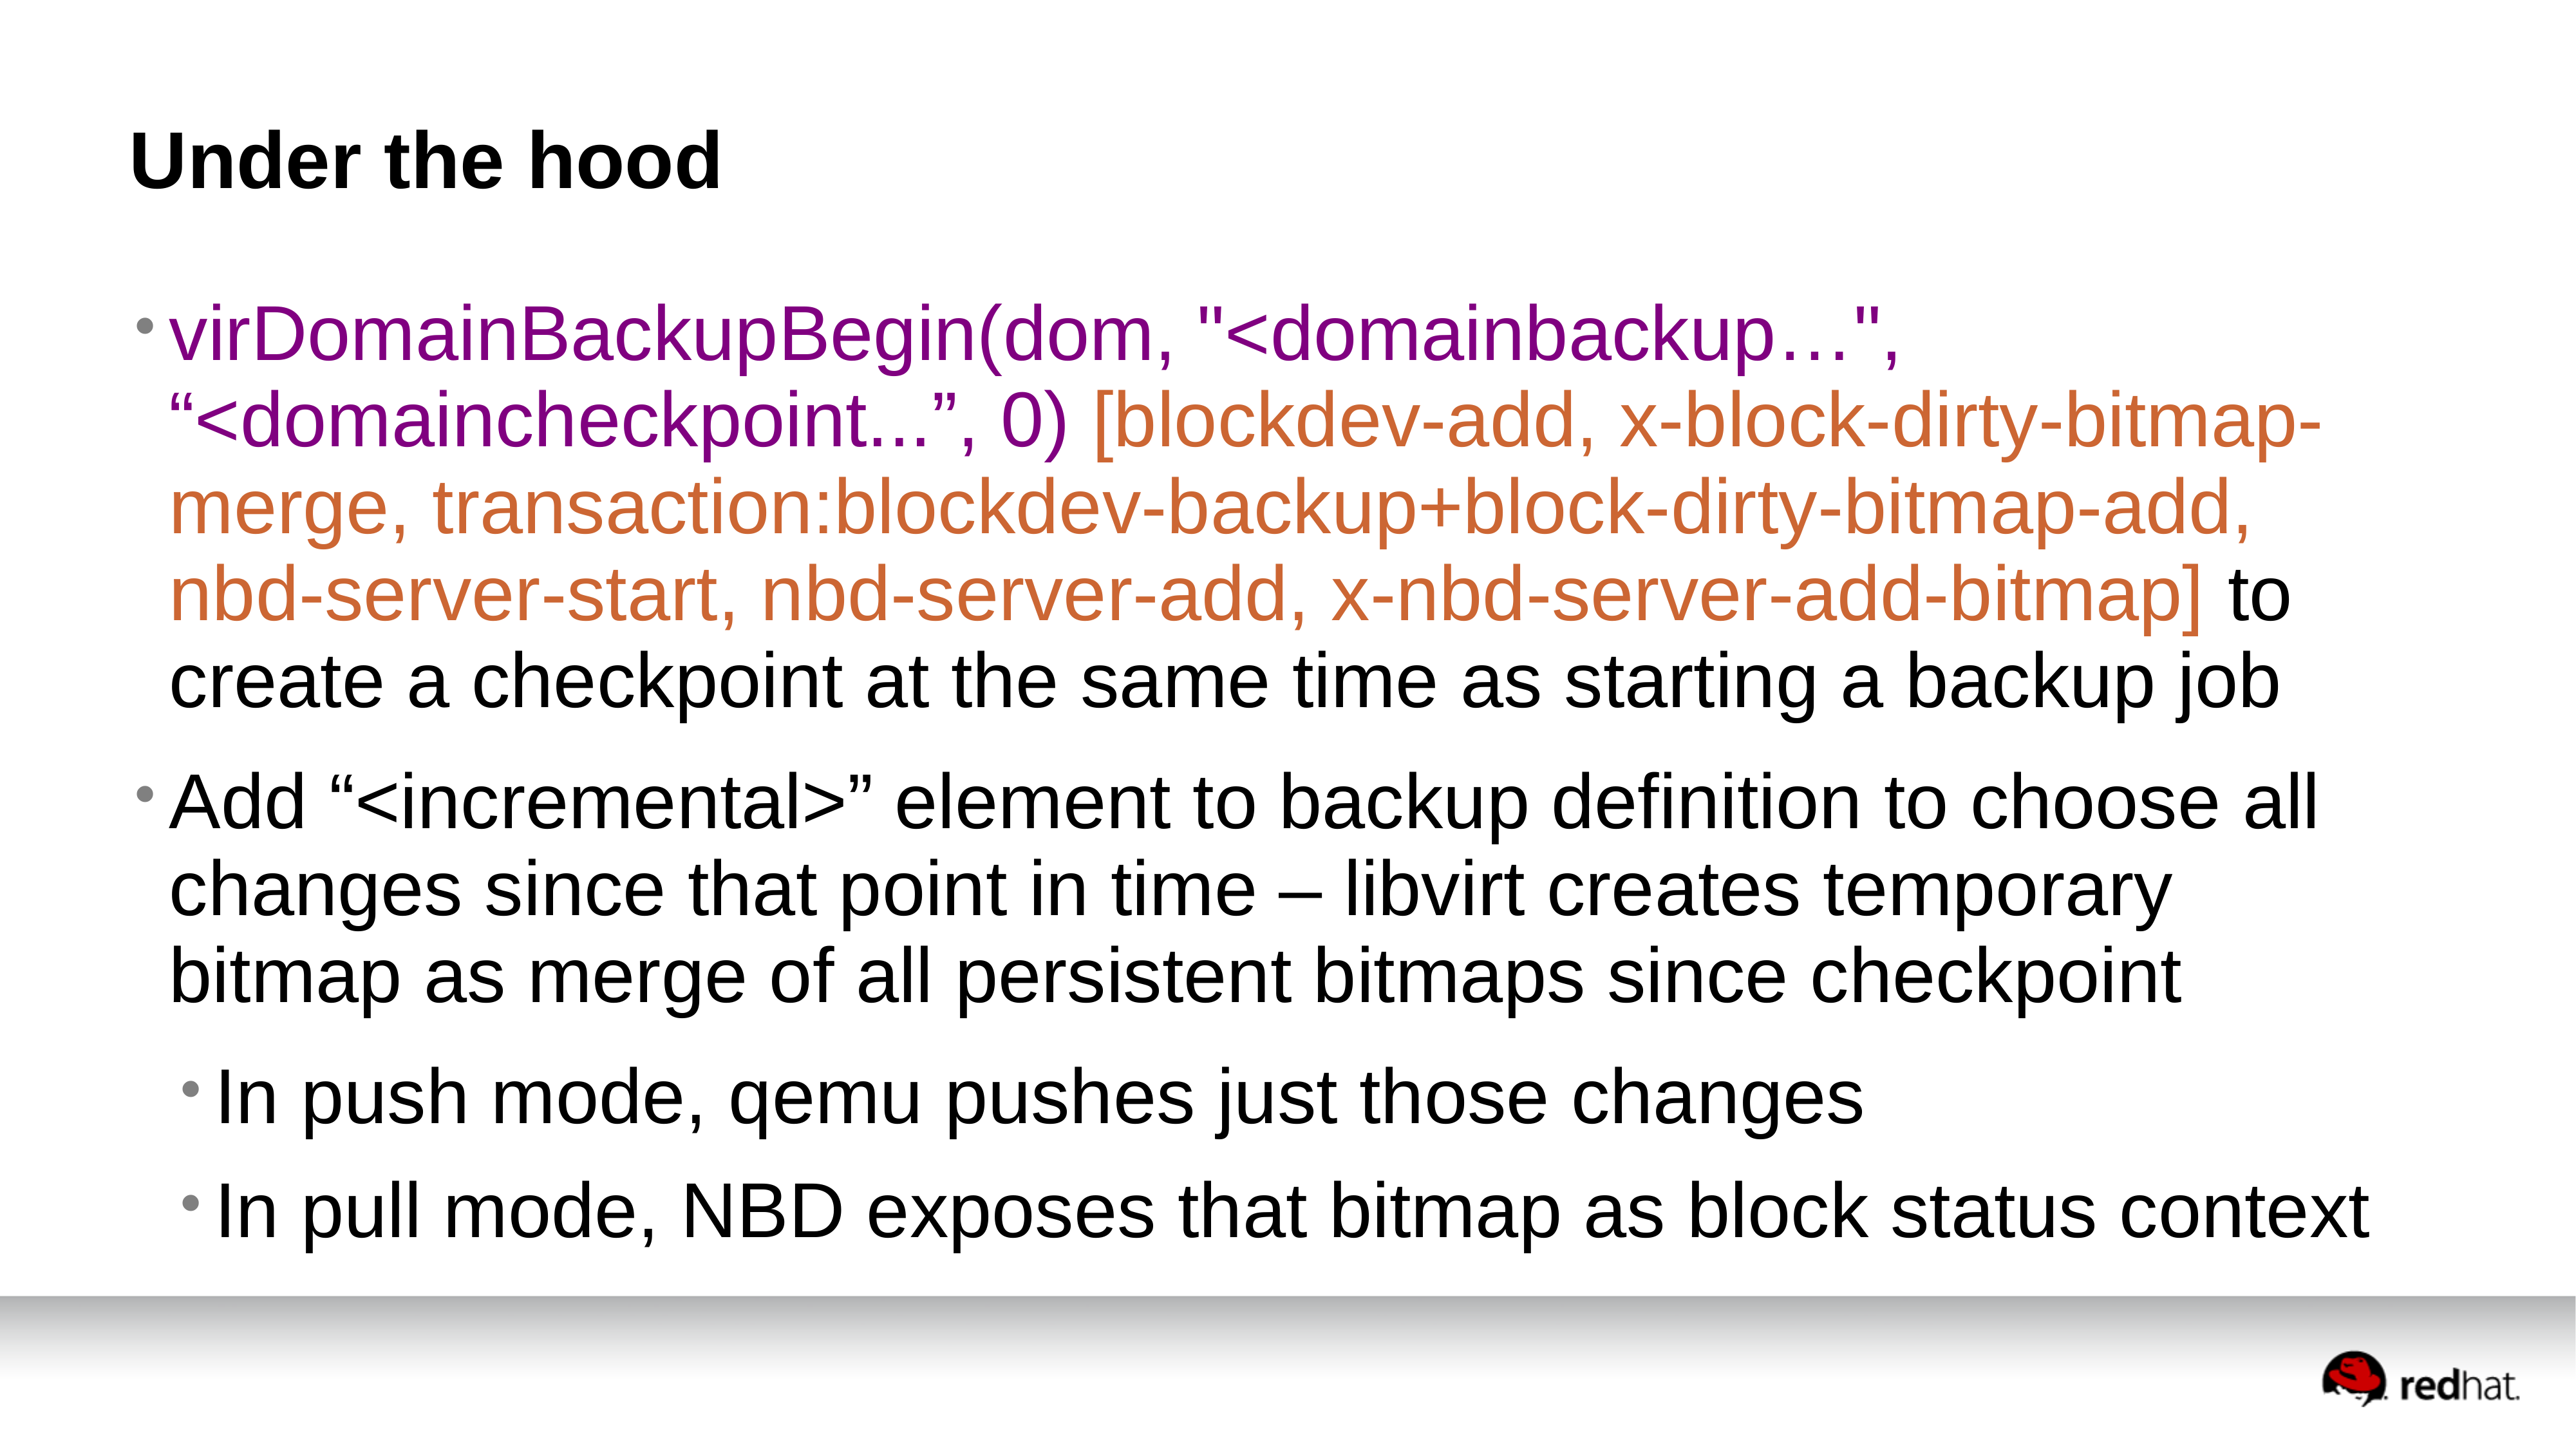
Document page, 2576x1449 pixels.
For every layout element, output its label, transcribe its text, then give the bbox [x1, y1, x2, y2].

picture [0, 0, 2576, 1446]
title Under the hood [129, 100, 2261, 222]
list virDomainBackupBegin(dom, "<domainbackup…", “<domaincheckpoint...”, 0) [blockdev-add, x-block-dirty-bitmap-merge, transaction:blockdev-backup+block-dirty-bitmap-add, nbd-server-start, nbd-server-add, x-nbd-server-add-bitmap] to create a checkpoint at the same time as starting a backup job Add “<incremental>” element to backup definition to choose all changes since that point in time – libvirt creates temporary bitmap as merge of all persistent bitmaps since checkpoint In push mode, qemu pushes just those changes In pull mode, NBD exposes that bitmap as block status context [123, 289, 2425, 1255]
